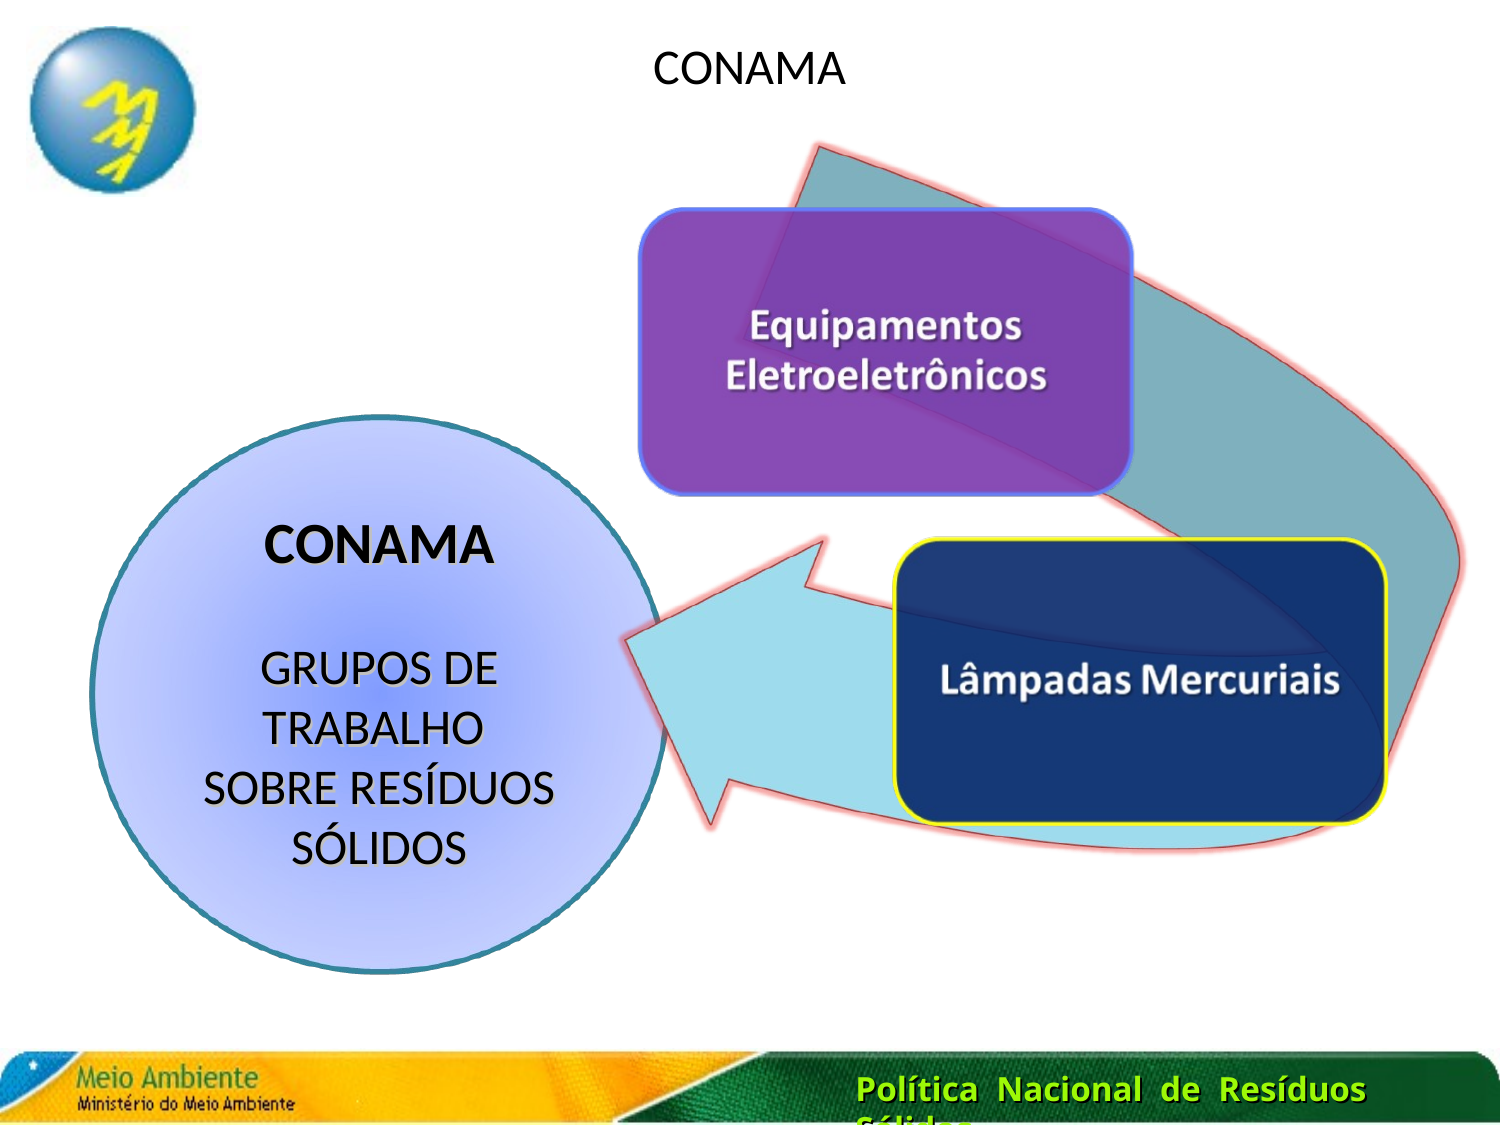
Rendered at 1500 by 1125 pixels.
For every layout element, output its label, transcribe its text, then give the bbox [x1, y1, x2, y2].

text_box CONAMA [0, 0, 1500, 129]
picture [0, 1048, 1500, 1125]
picture [29, 1060, 39, 1071]
picture [26, 129, 1474, 987]
